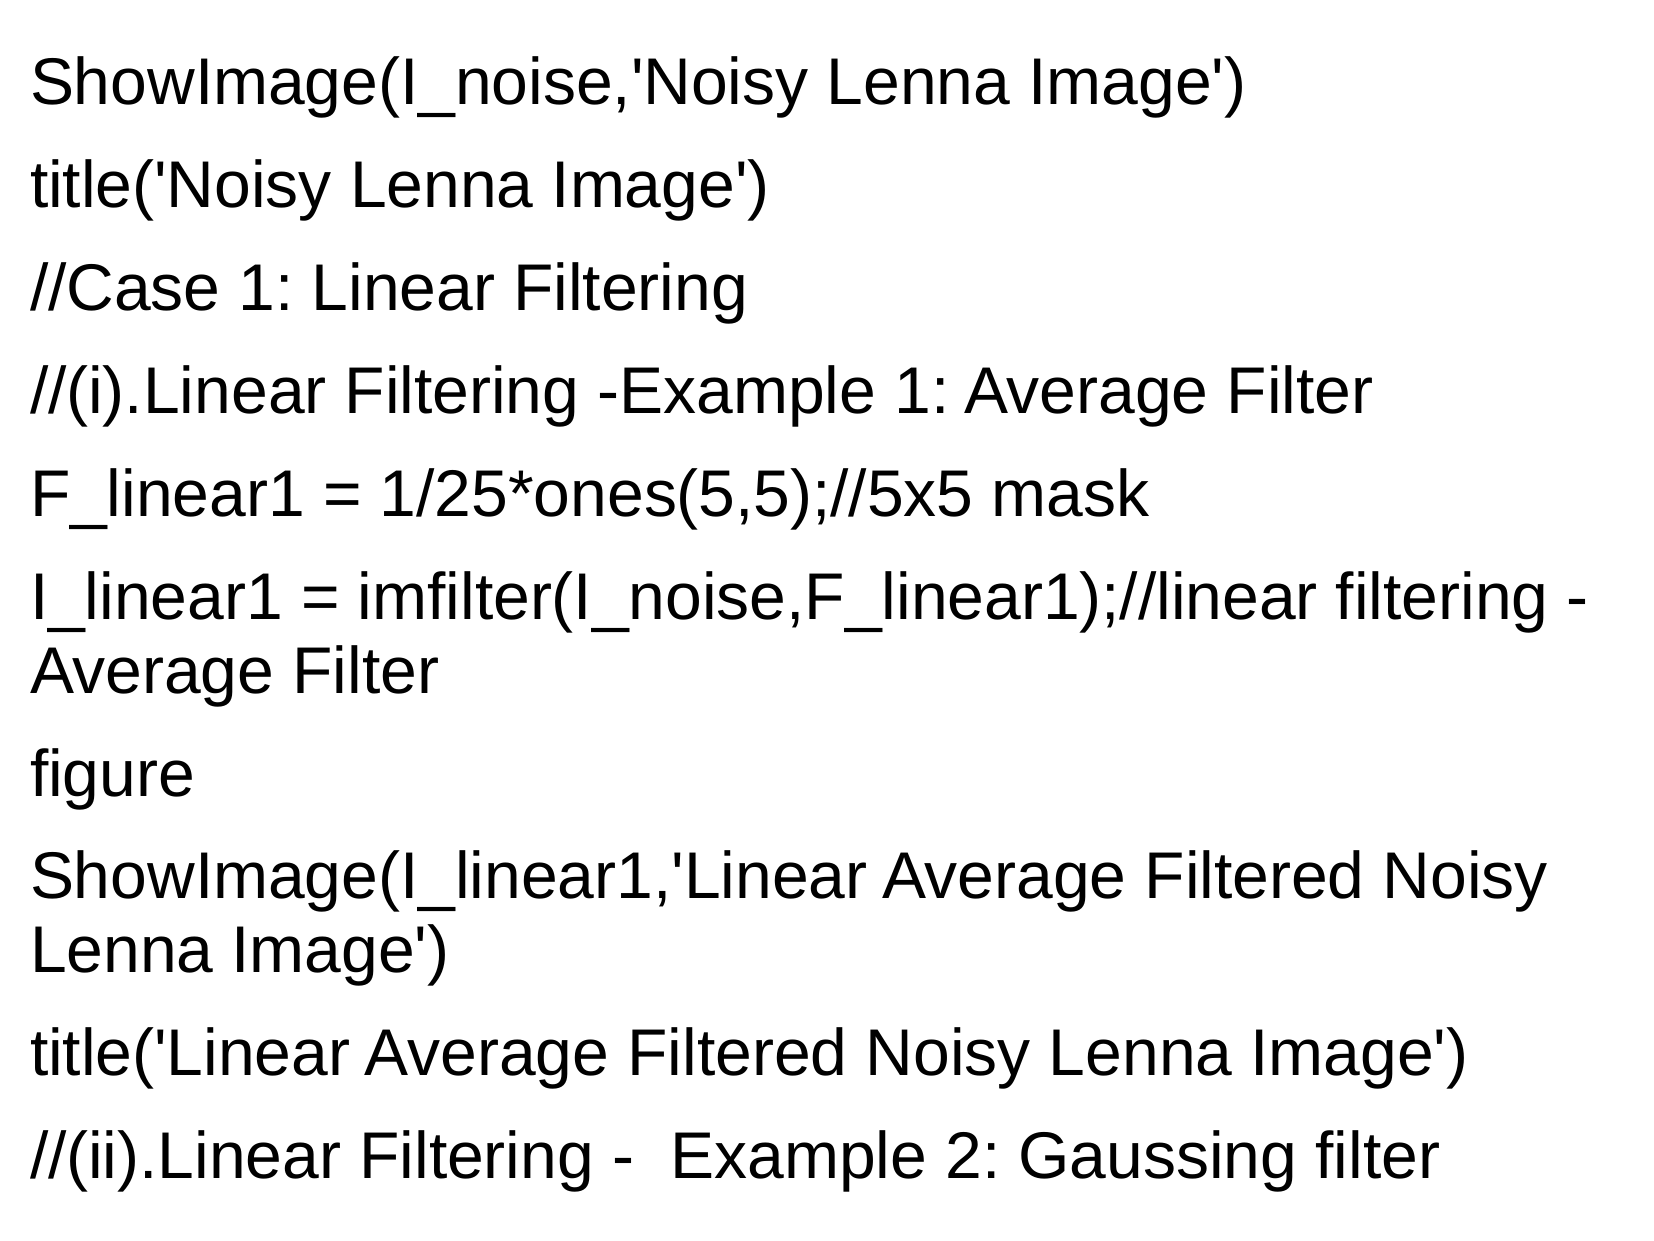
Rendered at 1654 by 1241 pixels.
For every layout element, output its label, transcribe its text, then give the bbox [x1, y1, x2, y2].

list ShowImage(I_noise,'Noisy Lenna Image') title('Noisy Lenna Image') //Case 1: Linear Filtering //(i).Linear Filtering -Example 1: Average Filter F_linear1 = 1/25*ones(5,5);//5x5 mask I_linear1 = imfilter(I_noise,F_linear1);//linear filtering -Average Filter figure ShowImage(I_linear1,'Linear Average Filtered Noisy Lenna Image') title('Linear Average Filtered Noisy Lenna Image') //(ii).Linear Filtering - Example 2: Gaussing filter [30, 45, 1636, 1201]
